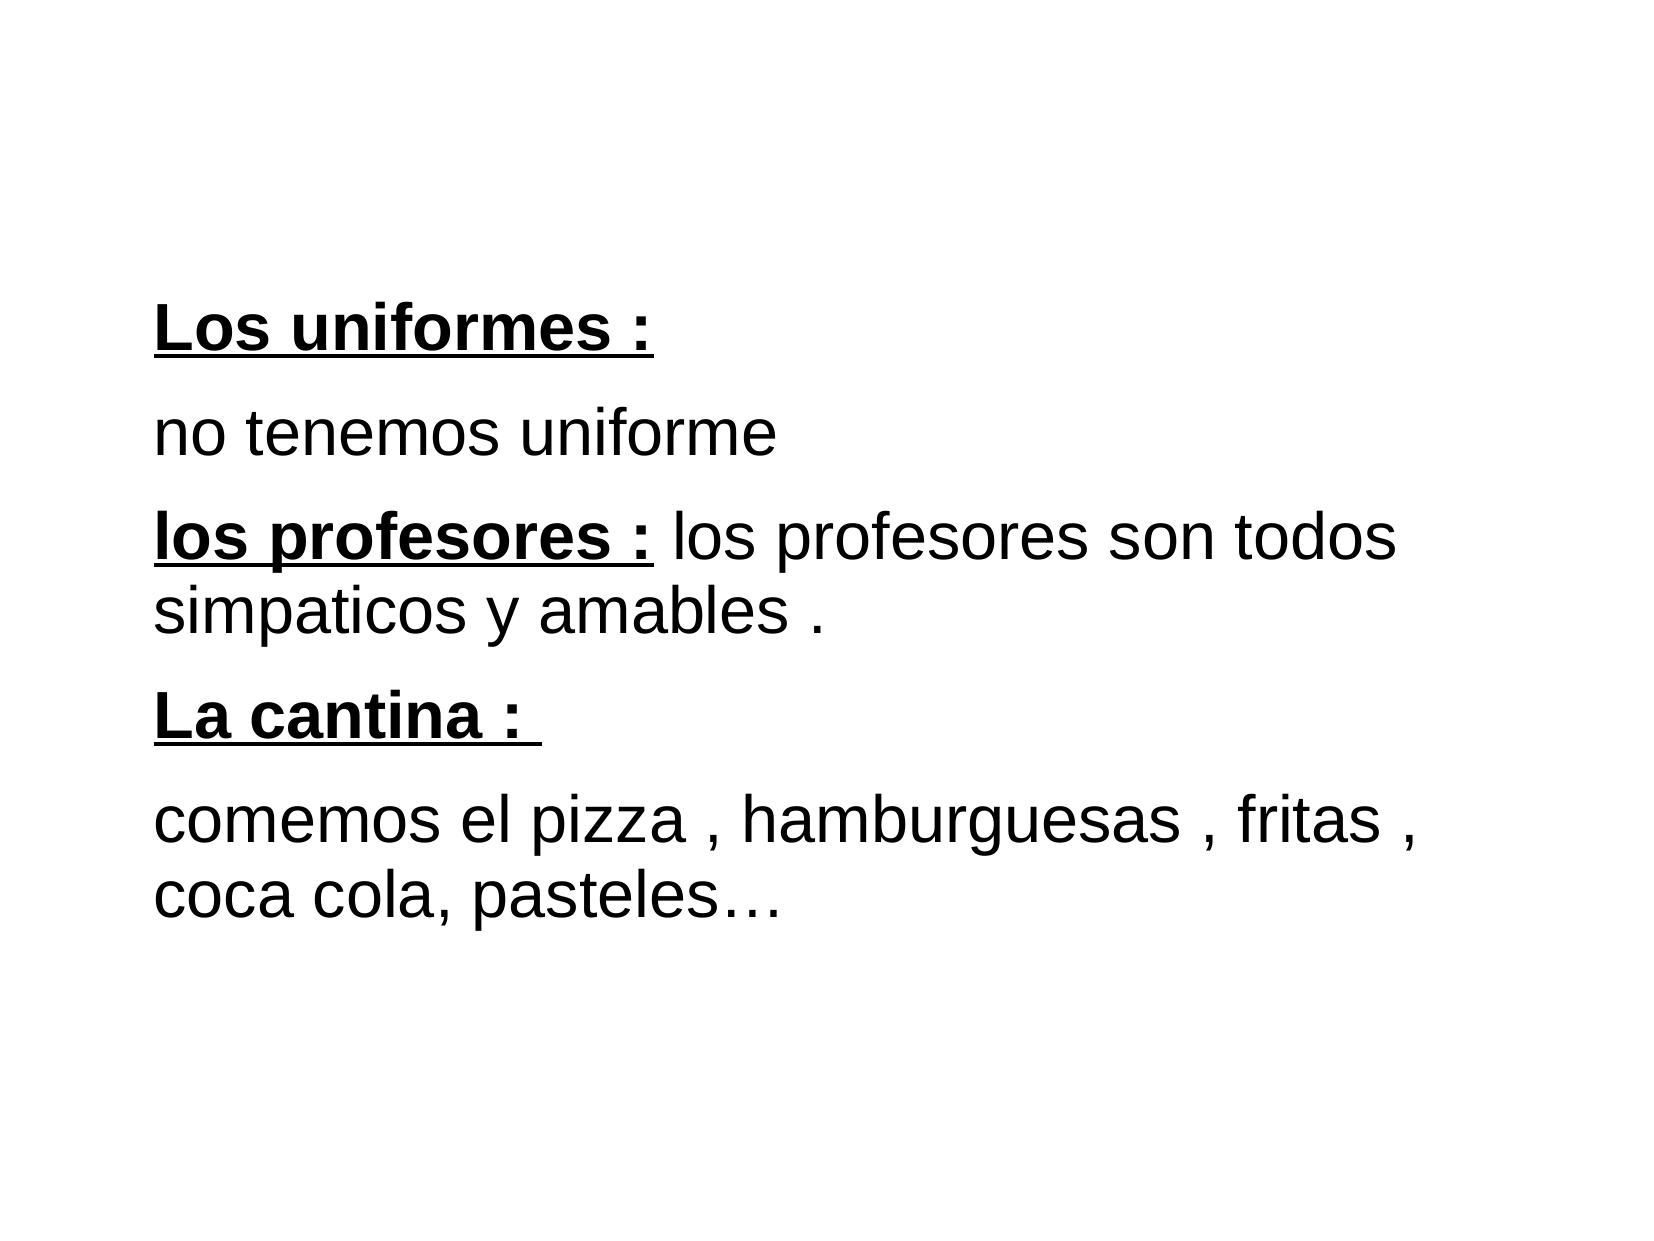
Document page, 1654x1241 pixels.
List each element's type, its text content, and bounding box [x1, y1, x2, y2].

list Los uniformes : no tenemos uniforme los profesores : los profesores son todos simpaticos y amables . La cantina : comemos el pizza , hamburguesas , fritas , coca cola, pasteles… [82, 290, 1571, 1141]
